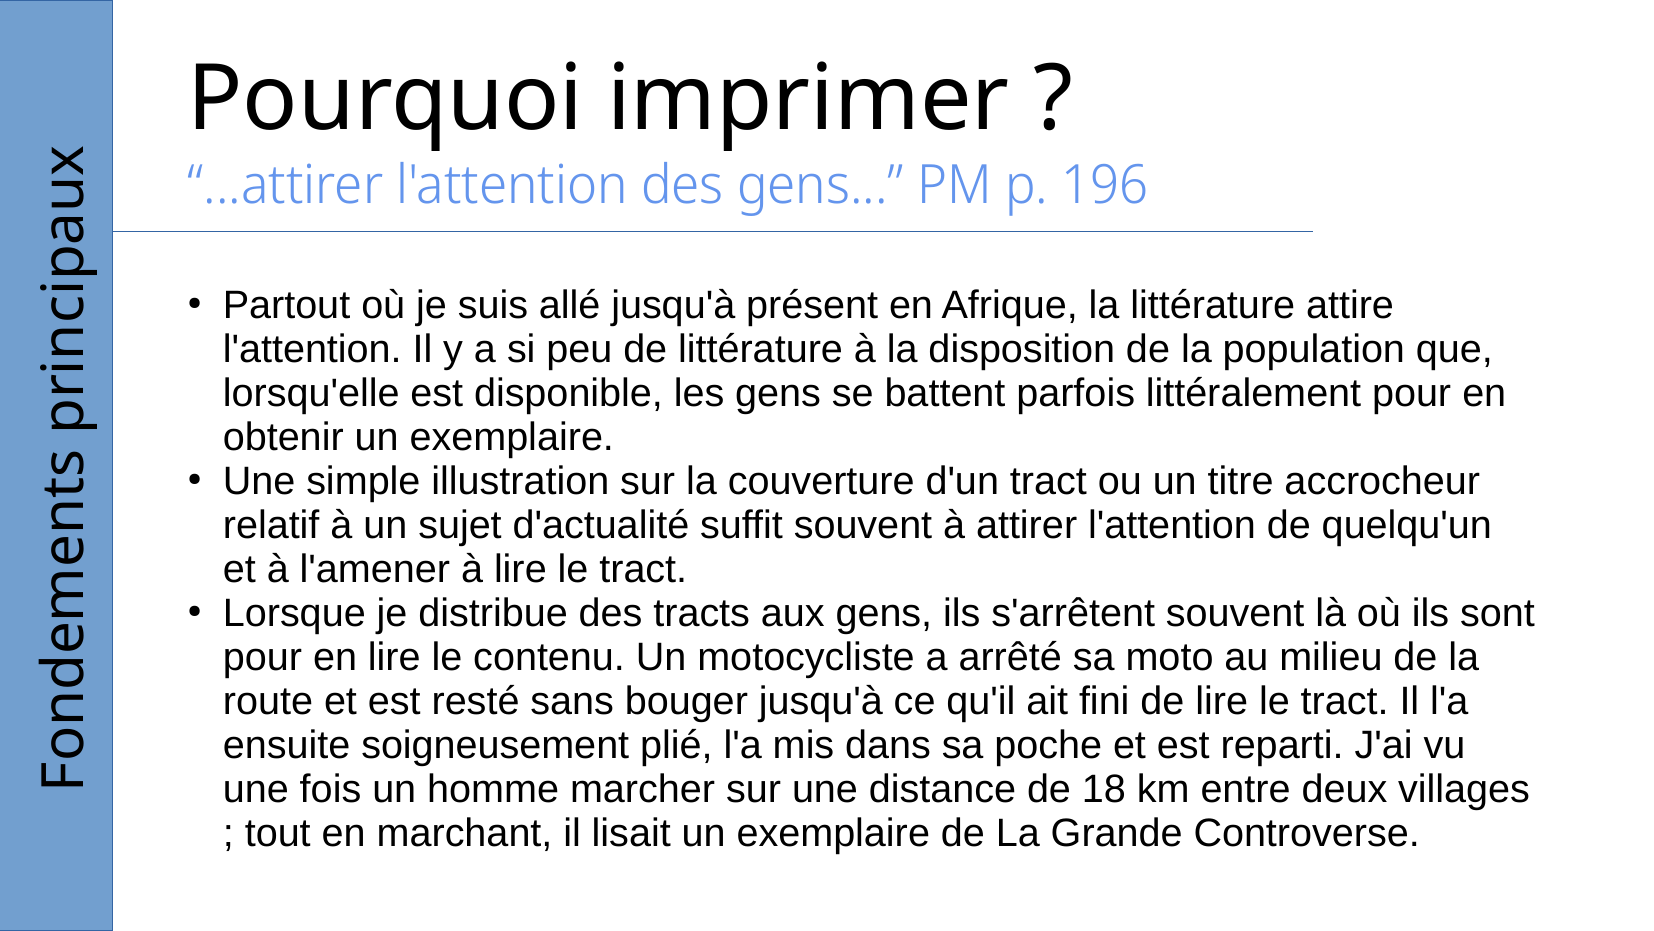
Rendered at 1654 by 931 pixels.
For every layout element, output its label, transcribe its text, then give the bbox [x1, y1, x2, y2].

title “...attirer l'attention des gens...” PM p. 196 [187, 125, 1571, 239]
text_box Fondements principaux [13, 37, 105, 901]
subtitle Partout où je suis allé jusqu'à présent en Afrique, la littérature attire l'attention. Il y a si peu de littérature à la disposition de la population que, lorsqu'elle est disponible, les gens se battent parfois littéralement pour en obtenir un exemplaire. Une simple illustration sur la couverture d'un tract ou un titre accrocheur relatif à un sujet d'actualité suffit souvent à attirer l'attention de quelqu'un et à l'amener à lire le tract. Lorsque je distribue des tracts aux gens, ils s'arrêtent souvent là où ils sont pour en lire le contenu. Un motocycliste a arrêté sa moto au milieu de la route et est resté sans bouger jusqu'à ce qu'il ait fini de lire le tract. Il l'a ensuite soigneusement plié, l'a mis dans sa poche et est reparti. J'ai vu une fois un homme marcher sur une distance de 18 km entre deux villages ; tout en marchant, il lisait un exemplaire de La Grande Controverse. [187, 282, 1538, 887]
title Pourquoi imprimer ? [187, 33, 1571, 125]
text_box [0, 0, 113, 931]
